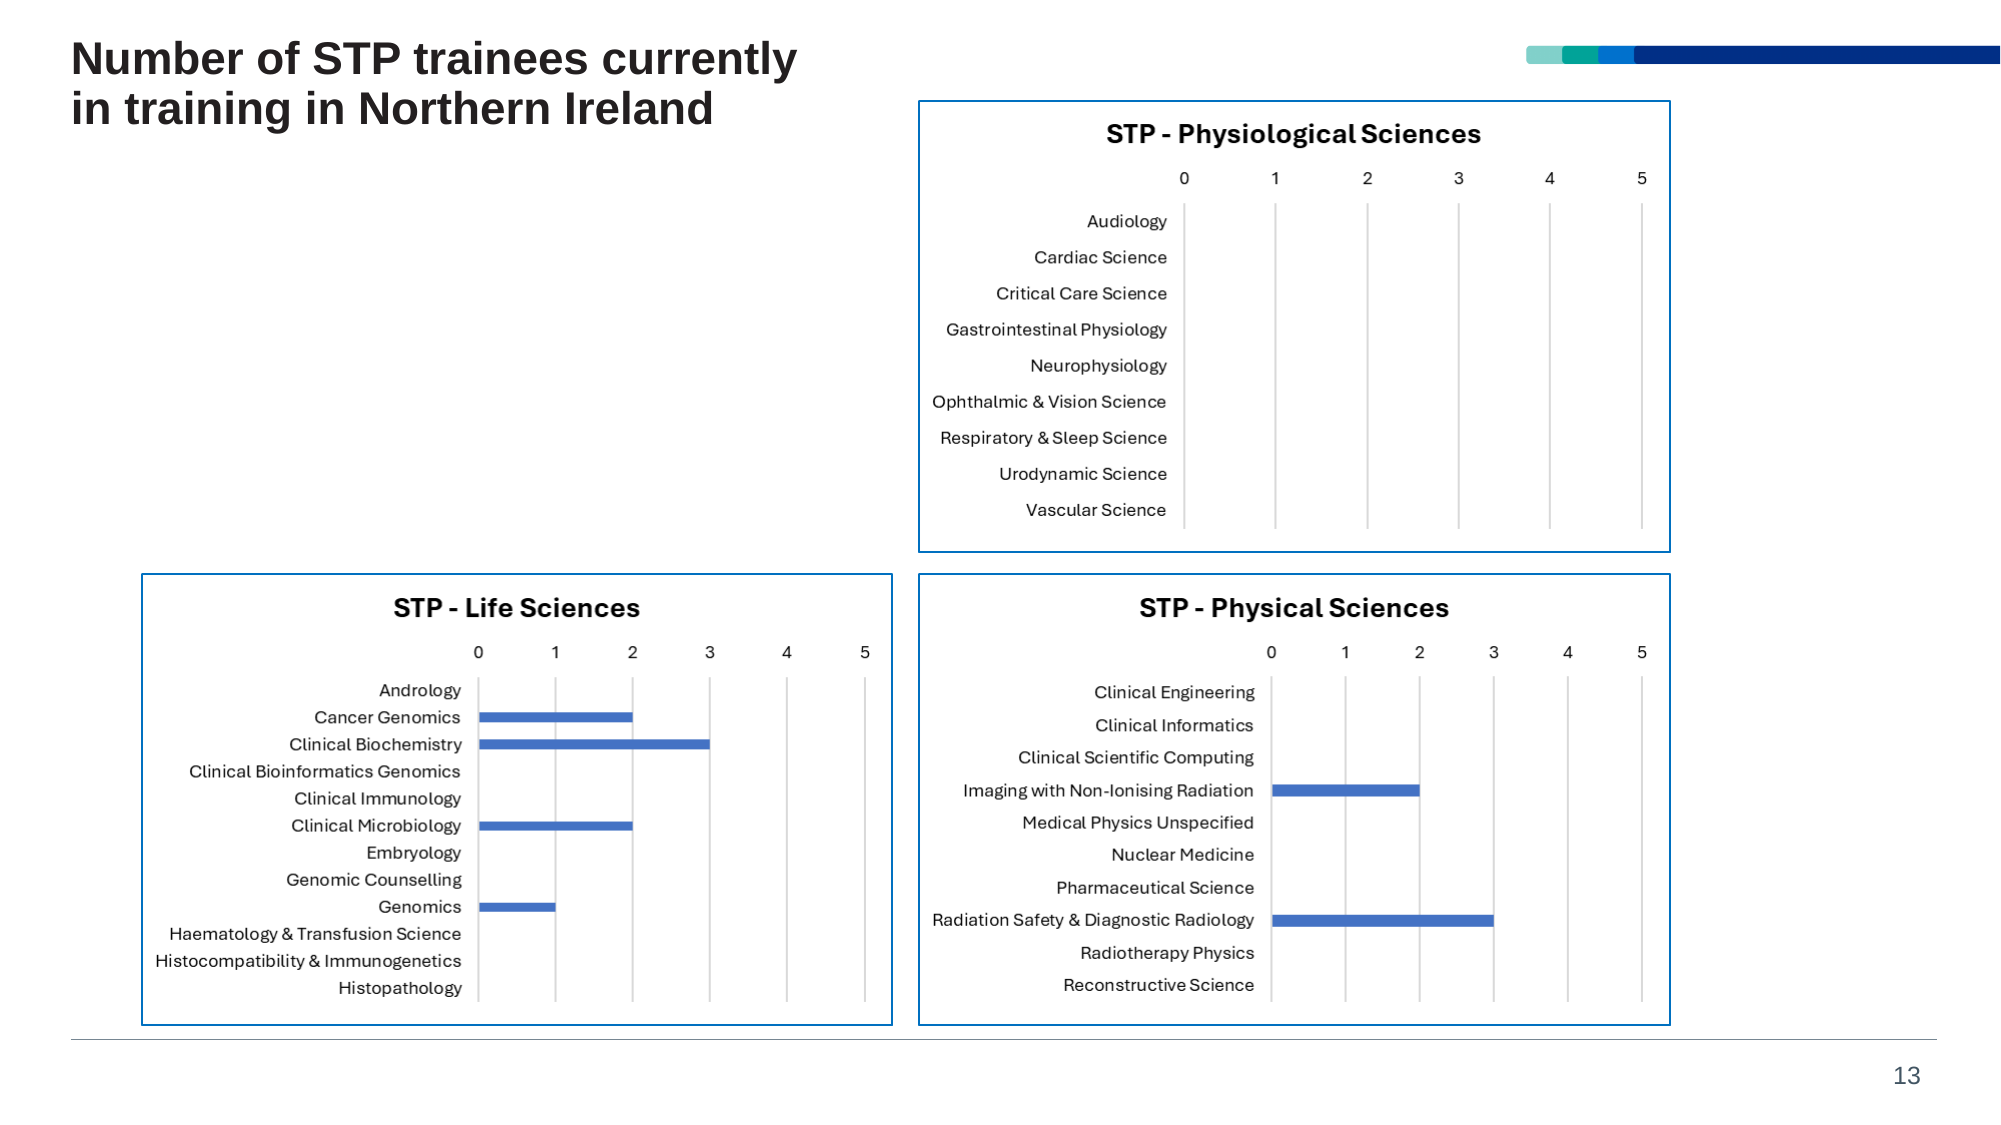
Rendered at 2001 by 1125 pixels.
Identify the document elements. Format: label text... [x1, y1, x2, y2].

picture [918, 100, 1671, 553]
picture [918, 573, 1671, 1026]
title Number of STP trainees currently in training in Northern Ireland [70, 32, 1513, 137]
picture [141, 573, 893, 1026]
